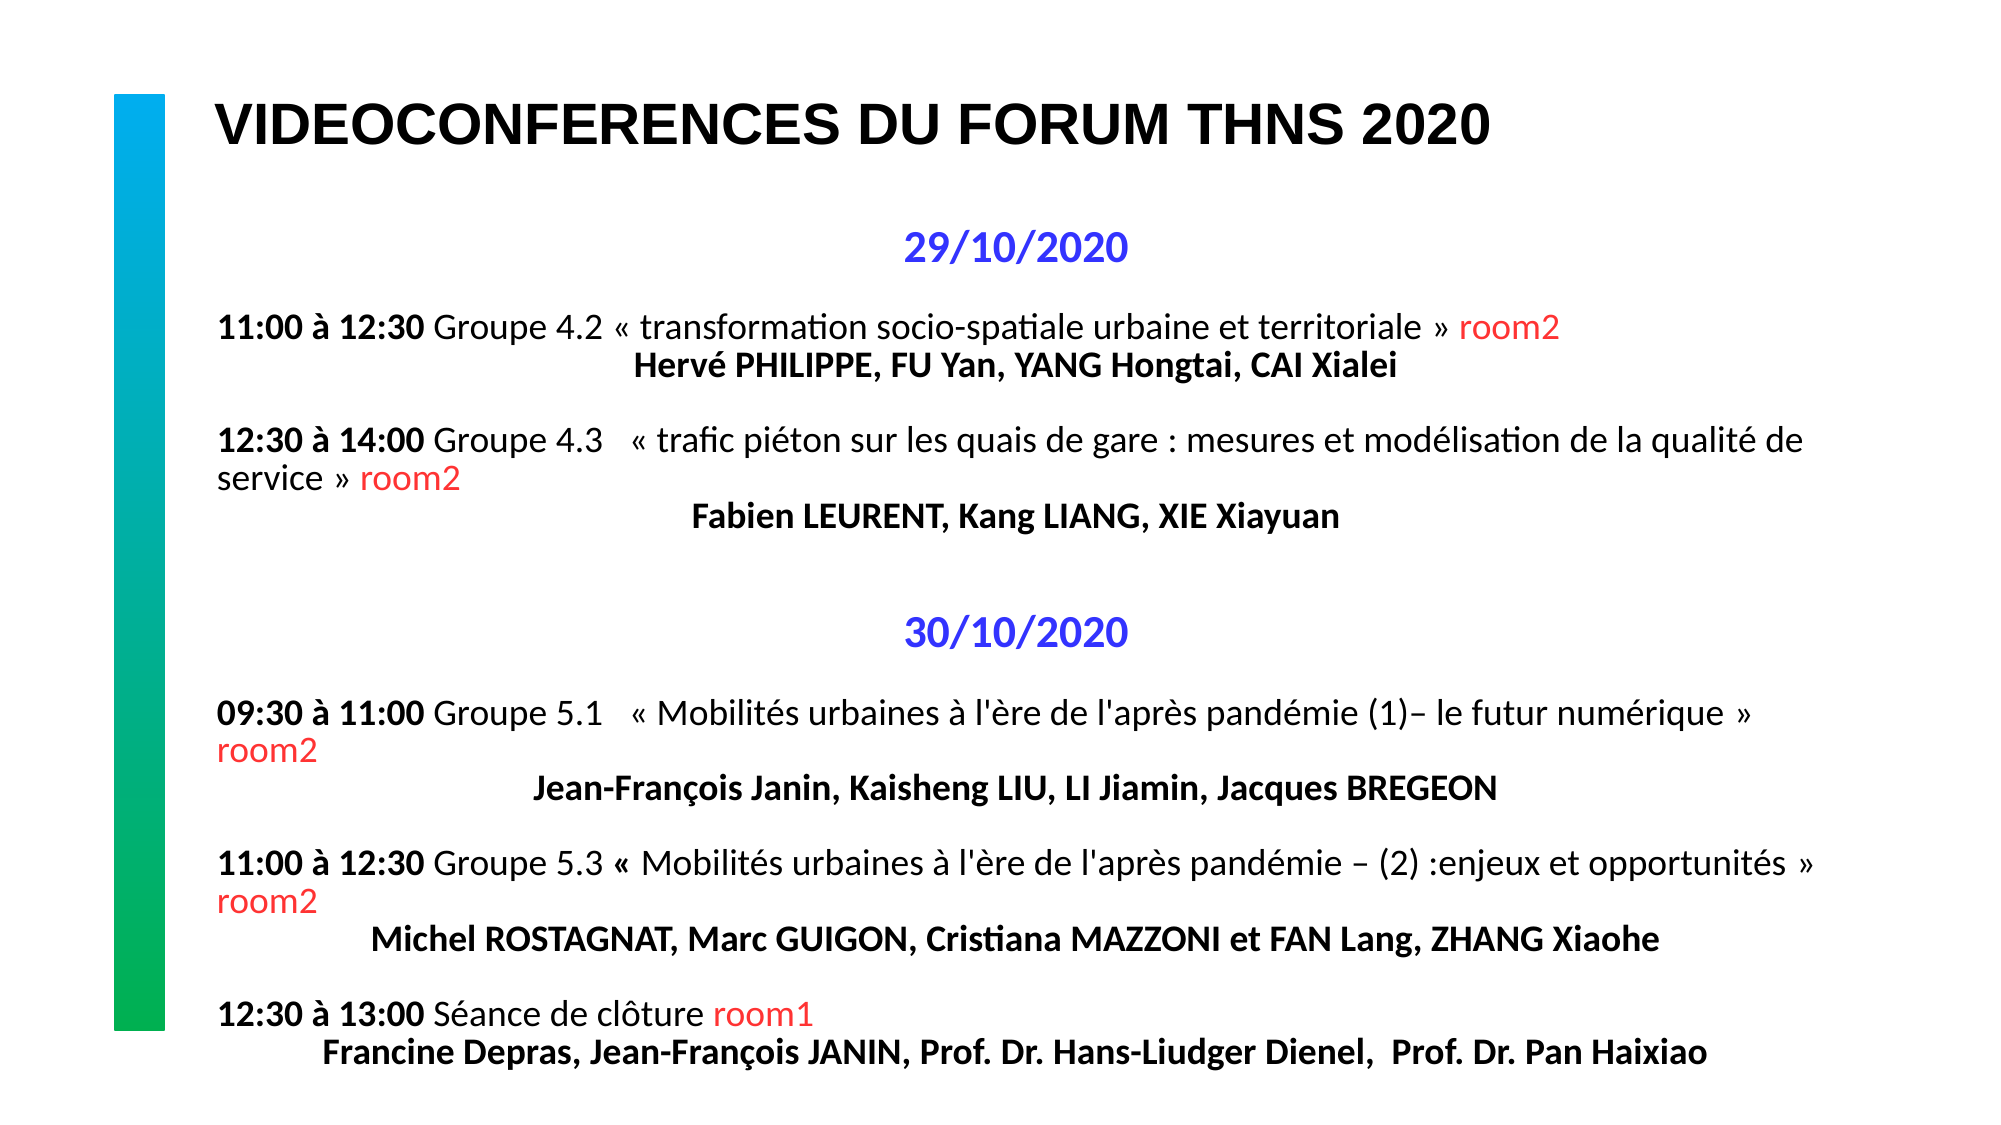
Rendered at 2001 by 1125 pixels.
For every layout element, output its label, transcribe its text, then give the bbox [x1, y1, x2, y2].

text_box [114, 765, 165, 1031]
text_box VIDEOCONFERENCES DU FORUM THNS 2020 [199, 84, 1834, 165]
text_box 29/10/2020 11:00 à 12:30 Groupe 4.2 « transformation socio-spatiale urbaine et territoriale » room2 Hervé PHILIPPE, FU Yan, YANG Hongtai, CAI Xialei 12:30 à 14:00 Groupe 4.3 « trafic piéton sur les quais de gare : mesures et modélisation de la qualité de service » room2 Fabien LEURENT, Kang LIANG, XIE Xiayuan 30/10/2020 09:30 à 11:00 Groupe 5.1 « Mobilités urbaines à l'ère de l'après pandémie (1)– le futur numérique » room2 Jean-François Janin, Kaisheng LIU, LI Jiamin, Jacques BREGEON 11:00 à 12:30 Groupe 5.3 « Mobilités urbaines à l'ère de l'après pandémie – (2) :enjeux et opportunités » room2 Michel ROSTAGNAT, Marc GUIGON, Cristiana MAZZONI et FAN Lang, ZHANG Xiaohe 12:30 à 13:00 Séance de clôture room1 Francine Depras, Jean-François JANIN, Prof. Dr. Hans-Liudger Dienel, Prof. Dr. Pan Haixiao [202, 182, 1836, 1120]
text_box [114, 94, 165, 593]
